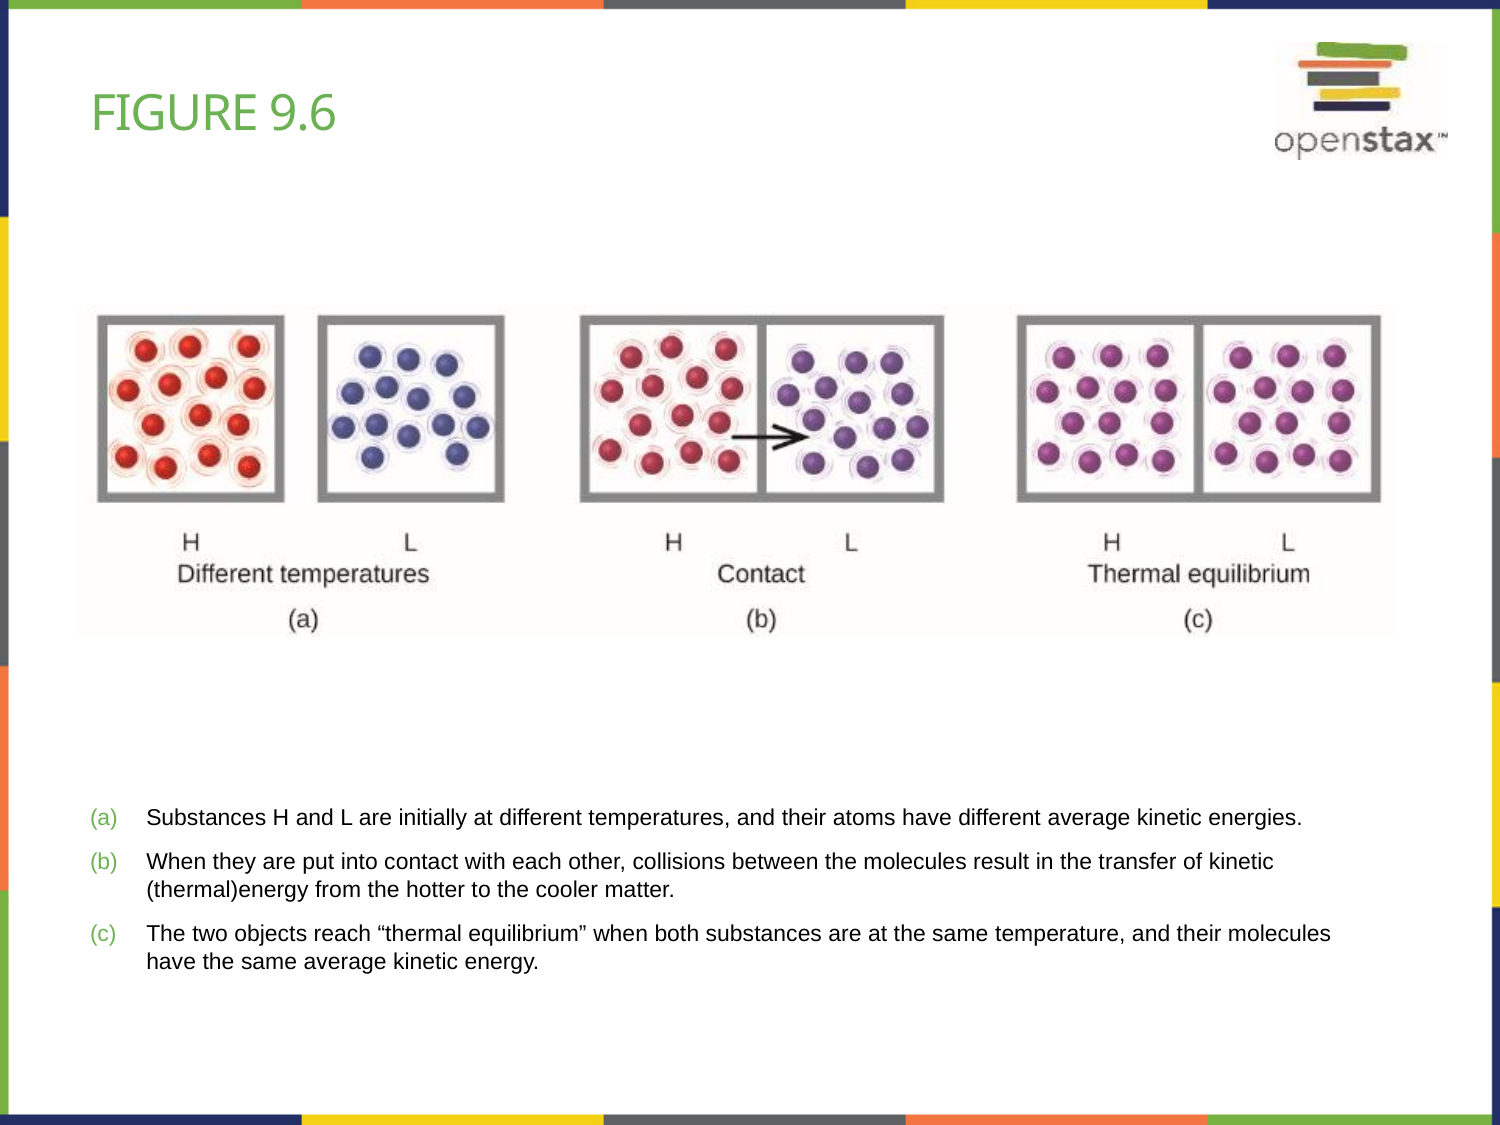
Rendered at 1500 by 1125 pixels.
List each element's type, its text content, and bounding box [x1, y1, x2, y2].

picture [0, 0, 1500, 1125]
list Substances H and L are initially at different temperatures, and their atoms have different average kinetic energies. When they are put into contact with each other, collisions between the molecules result in the transfer of kinetic (thermal)energy from the hotter to the cooler matter. The two objects reach “thermal equilibrium” when both substances are at the same temperature, and their molecules have the same average kinetic energy. [75, 794, 1398, 986]
title Figure 9.6 [75, 39, 1398, 148]
